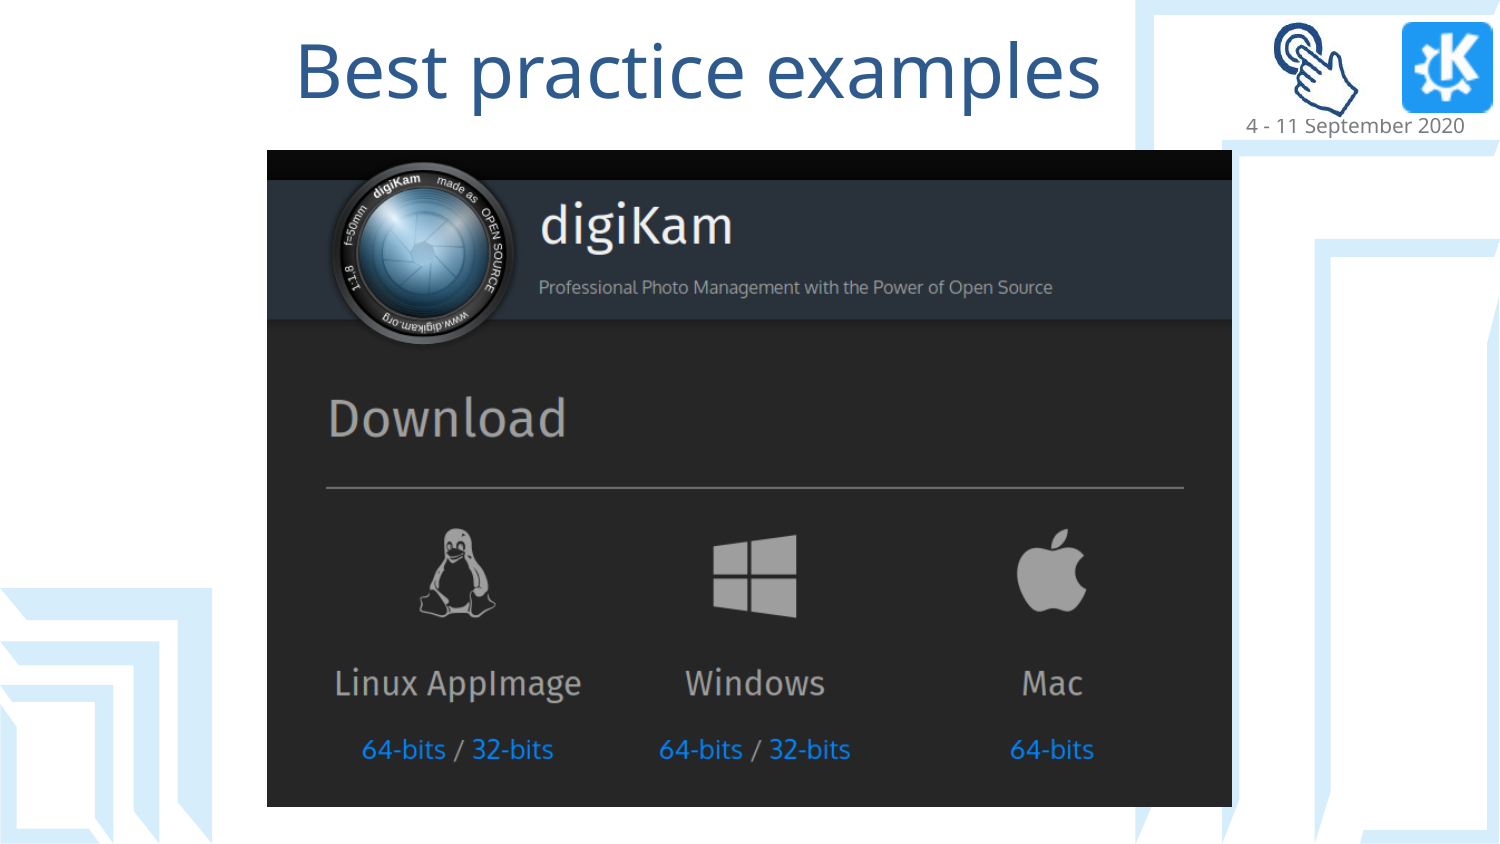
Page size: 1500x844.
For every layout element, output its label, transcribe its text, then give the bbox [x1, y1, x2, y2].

picture [1402, 22, 1493, 113]
title Best practice examples [0, 0, 1398, 139]
picture [267, 150, 1232, 807]
